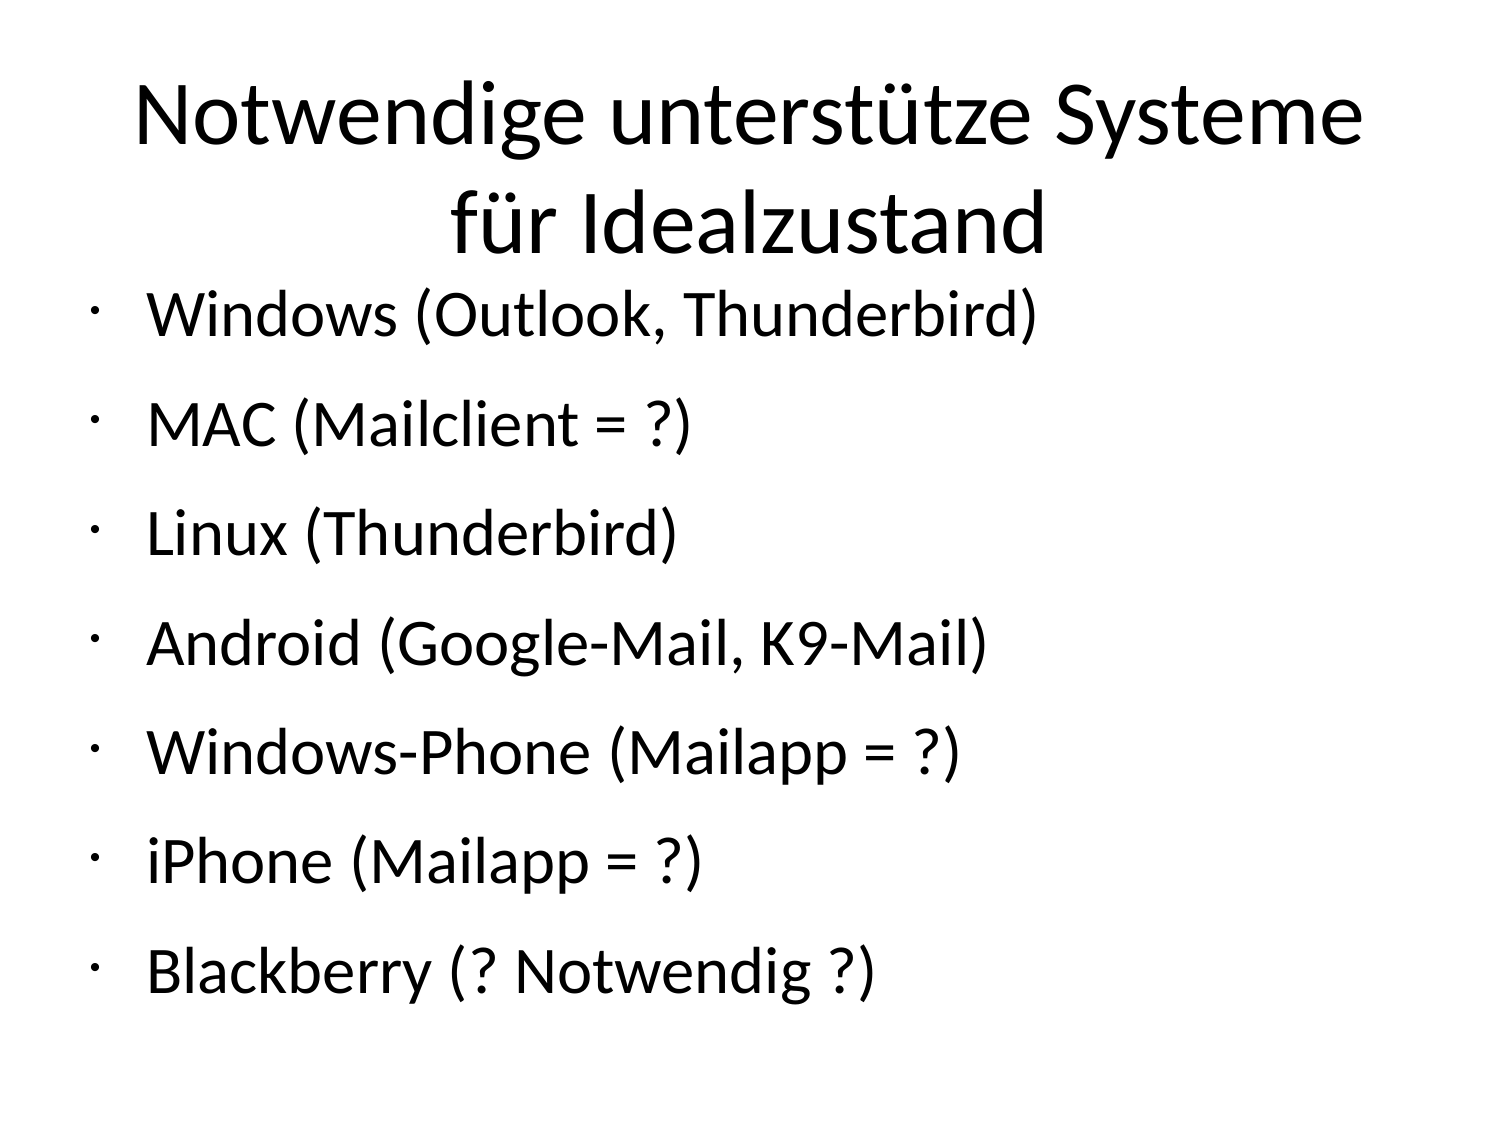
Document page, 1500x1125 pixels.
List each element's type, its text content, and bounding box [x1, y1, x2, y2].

list Windows (Outlook, Thunderbird) MAC (Mailclient = ?) Linux (Thunderbird) Android (Google-Mail, K9-Mail) Windows-Phone (Mailapp = ?) iPhone (Mailapp = ?) Blackberry (? Notwendig ?) [75, 262, 1425, 1005]
title Notwendige unterstütze Systeme für Idealzustand [75, 45, 1425, 233]
